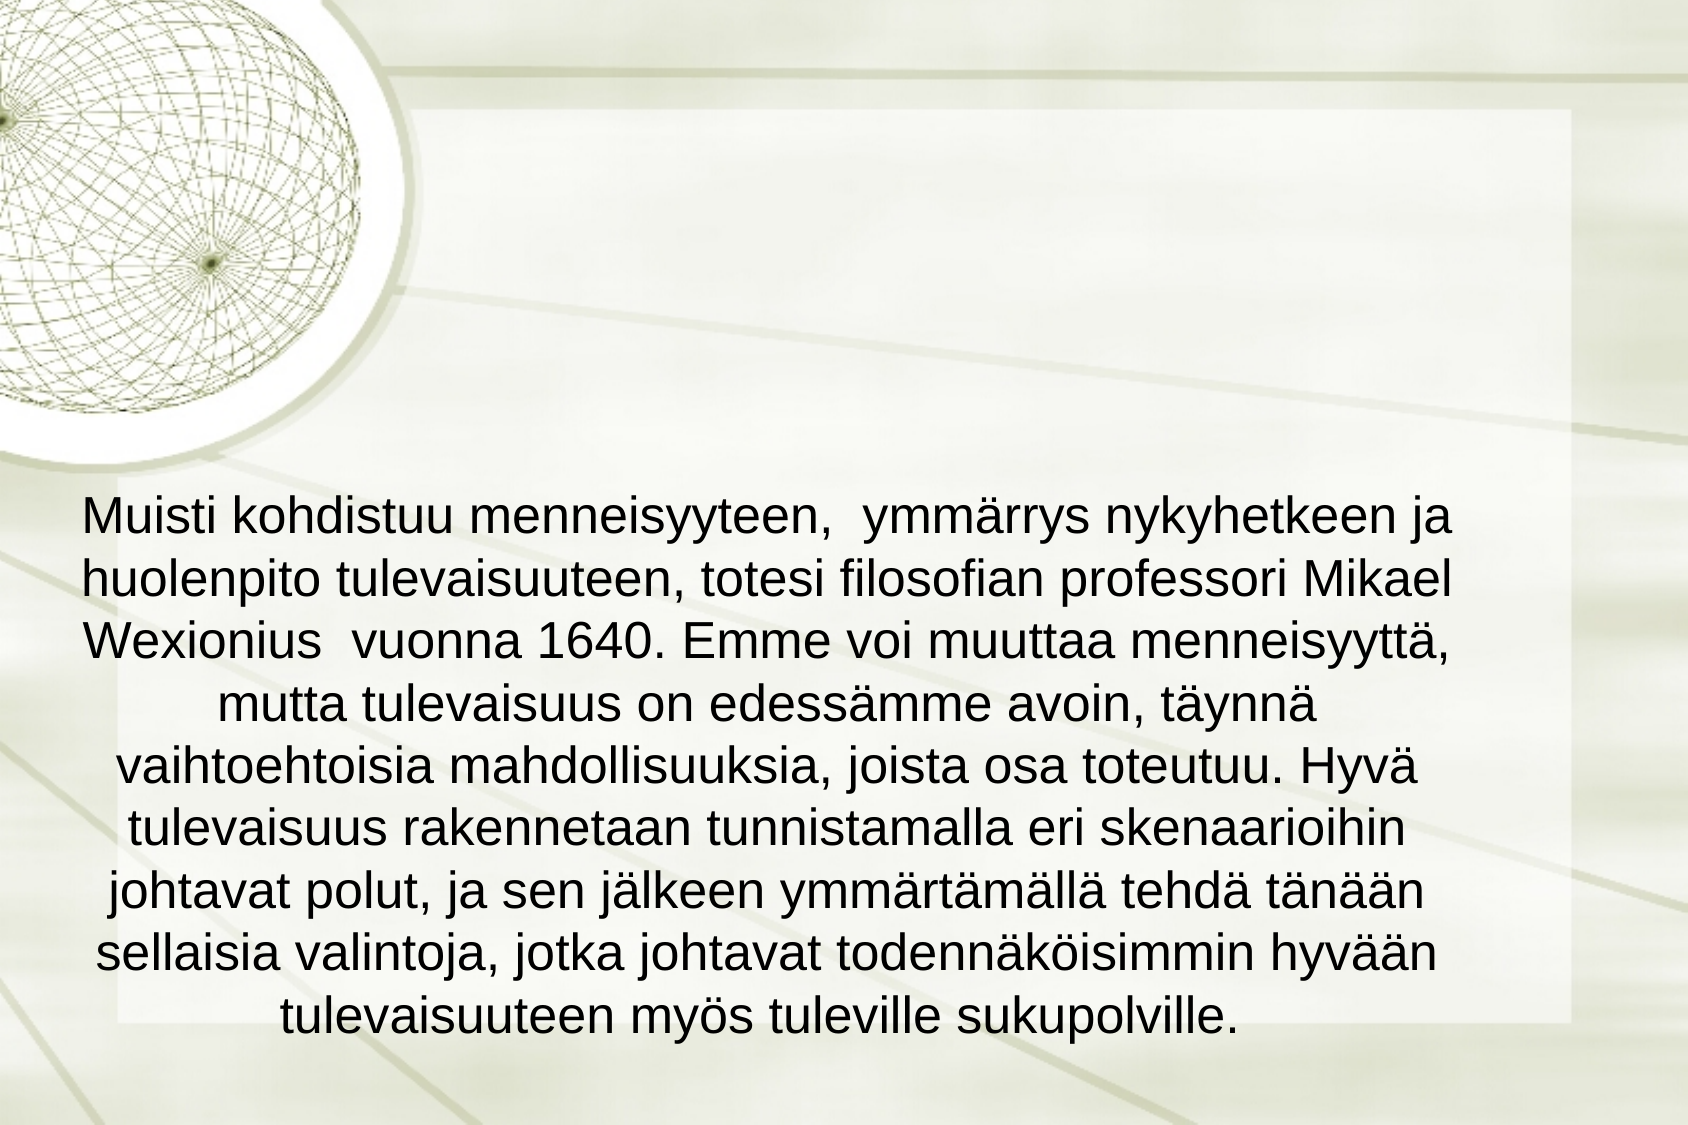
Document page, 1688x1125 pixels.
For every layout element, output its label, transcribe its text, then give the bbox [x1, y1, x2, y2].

title Muisti kohdistuu menneisyyteen, ymmärrys nykyhetkeen ja huolenpito tulevaisuuteen, totesi filosofian professori Mikael Wexionius vuonna 1640. Emme voi muuttaa menneisyyttä, mutta tulevaisuus on edessämme avoin, täynnä vaihtoehtoisia mahdollisuuksia, joista osa toteutuu. Hyvä tulevaisuus rakennetaan tunnistamalla eri skenaarioihin johtavat polut, ja sen jälkeen ymmärtämällä tehdä tänään sellaisia valintoja, jotka johtavat todennäköisimmin hyvään tulevaisuuteen myös tuleville sukupolville. [50, 262, 1485, 1125]
picture [0, 0, 1688, 1125]
